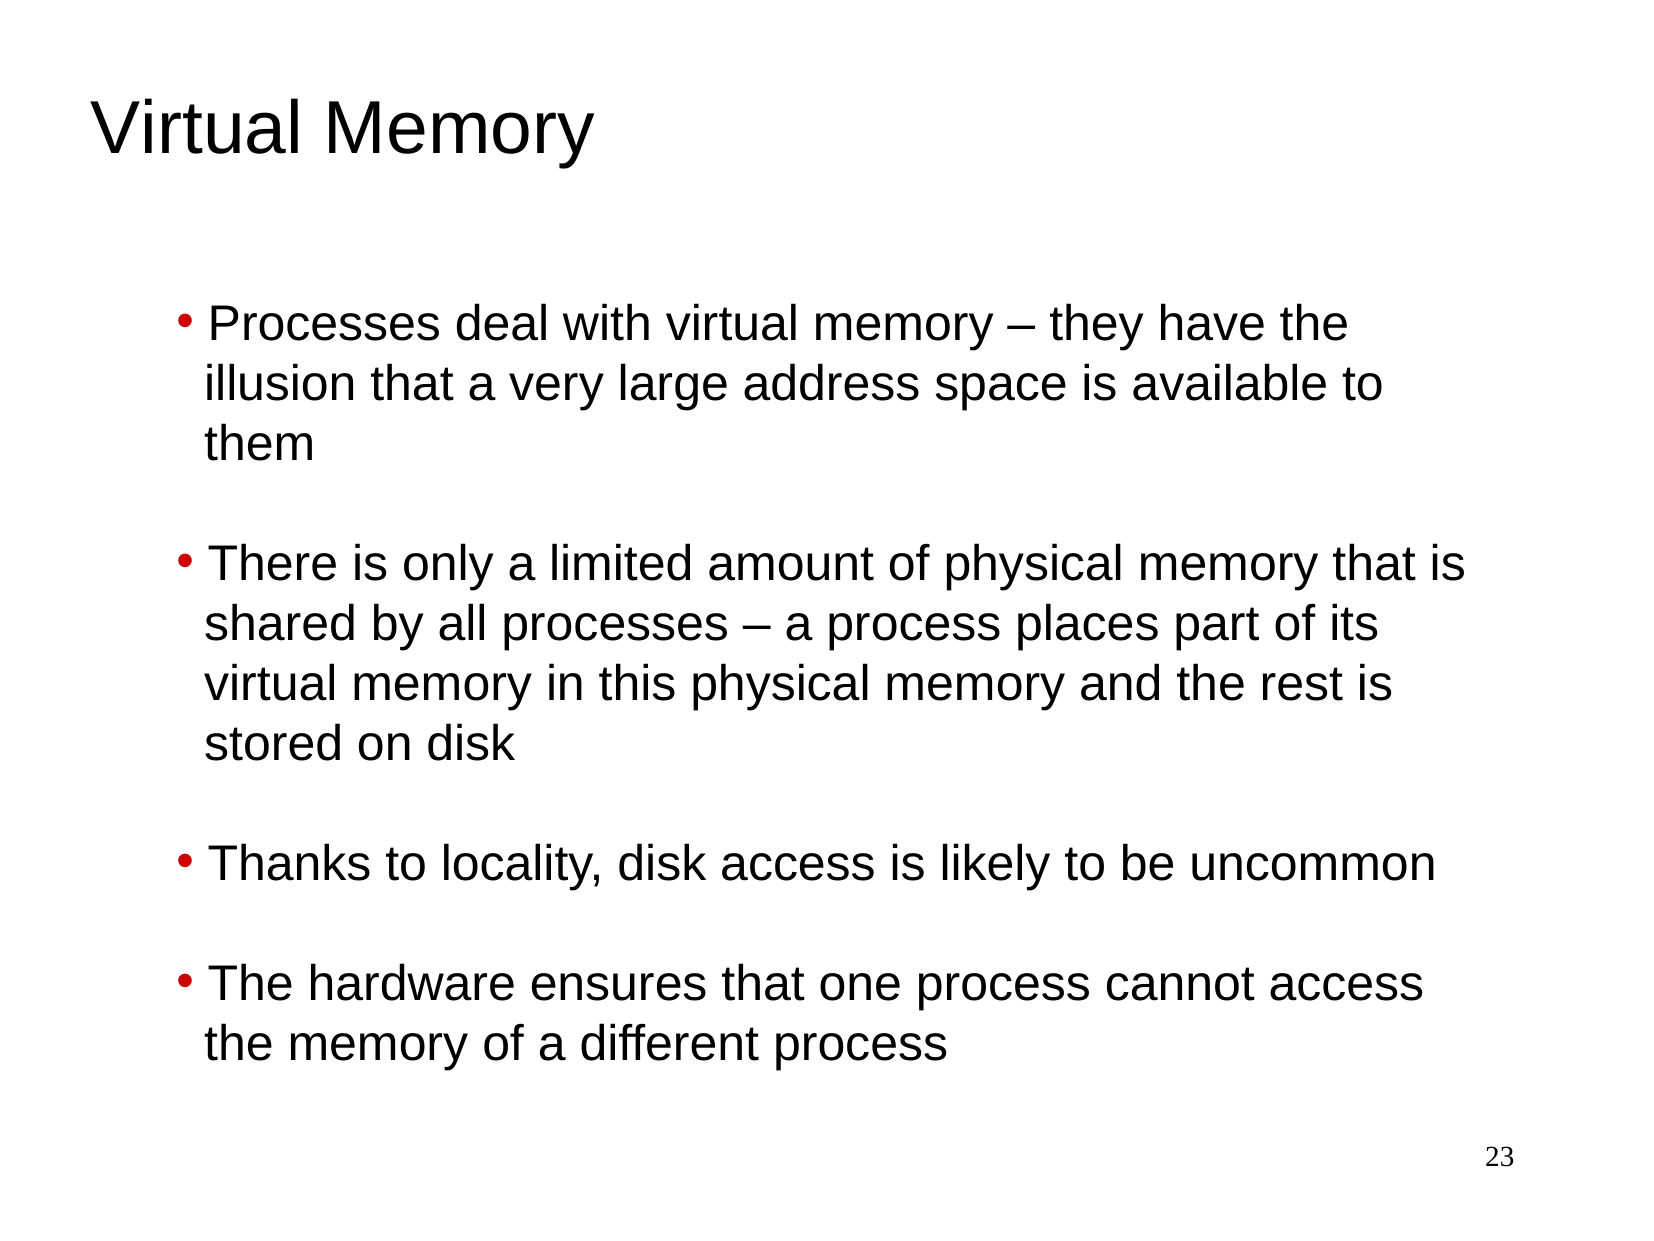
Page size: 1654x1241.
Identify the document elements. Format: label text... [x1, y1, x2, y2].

text_box Virtual Memory [75, 71, 611, 177]
text_box <number> [1184, 1129, 1530, 1213]
text_box Processes deal with virtual memory – they have the illusion that a very large address space is available to them There is only a limited amount of physical memory that is shared by all processes – a process places part of its virtual memory in this physical memory and the rest is stored on disk Thanks to locality, disk access is likely to be uncommon The hardware ensures that one process cannot access the memory of a different process [161, 282, 1482, 1079]
